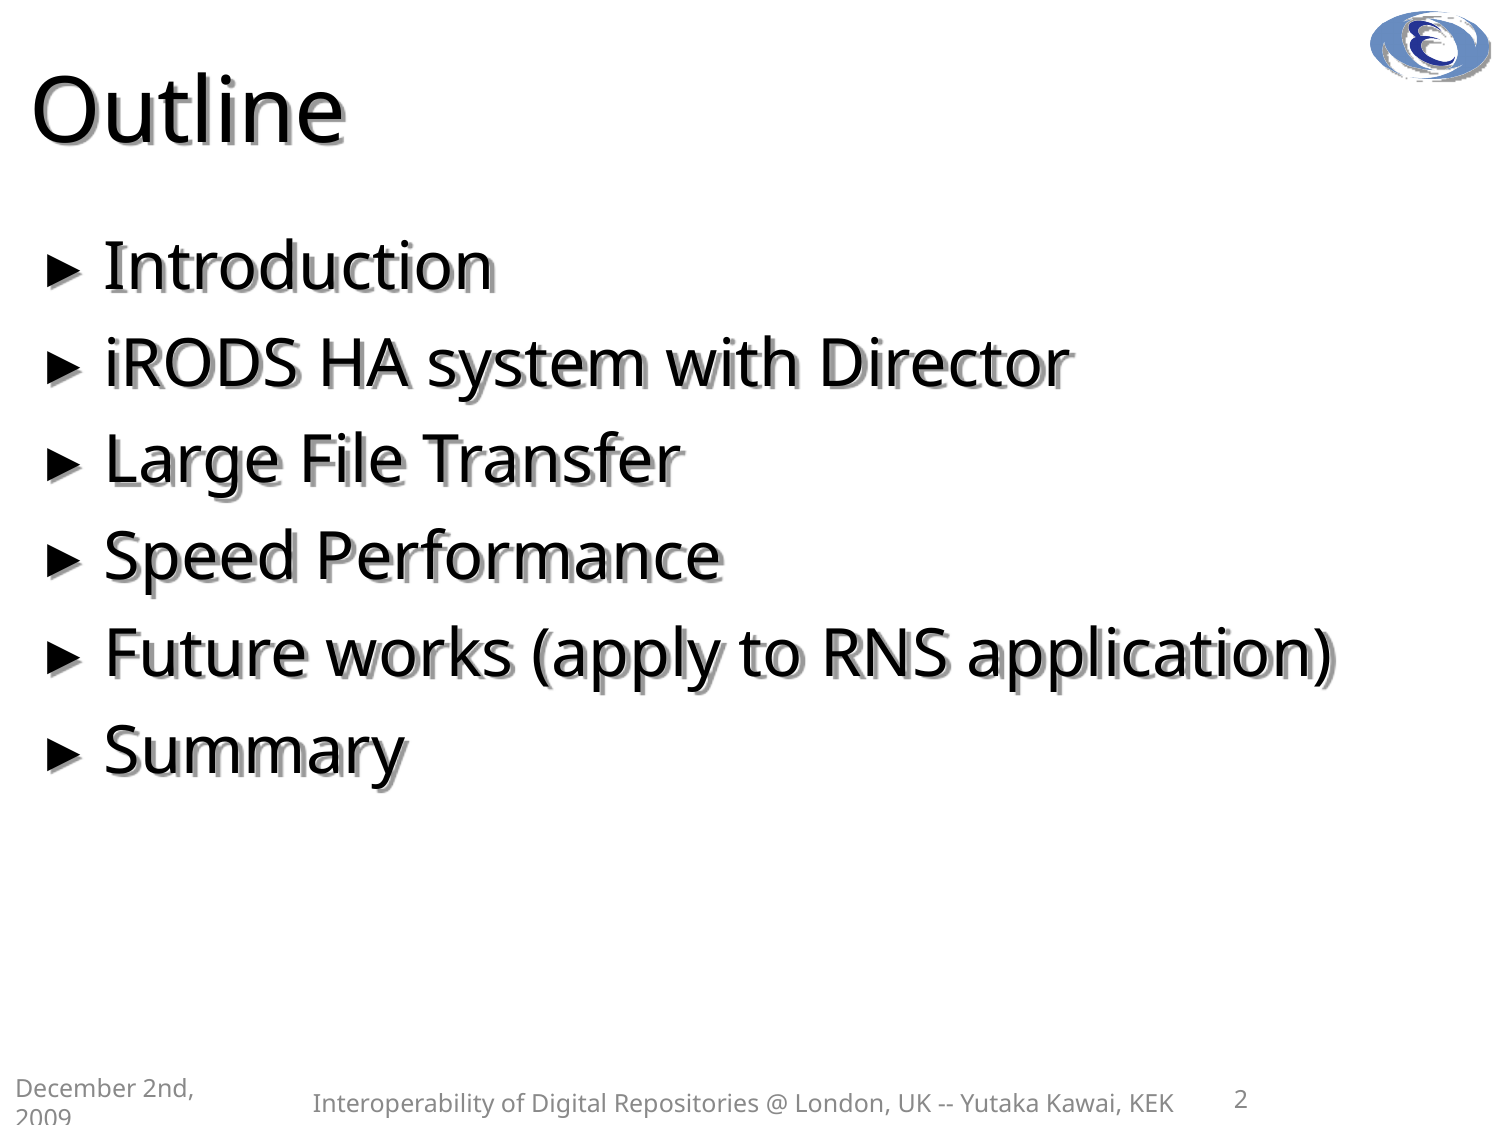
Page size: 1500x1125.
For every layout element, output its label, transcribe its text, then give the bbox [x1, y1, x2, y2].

text_box December 2nd, 2009 [0, 1065, 269, 1125]
text_box 2 [1218, 1065, 1500, 1125]
text_box Interoperability of Digital Repositories @ London, UK -- Yutaka Kawai, KEK [269, 1065, 1218, 1125]
list Introduction iRODS HA system with Director Large File Transfer Speed Performance Future works (apply to RNS application) Summary [0, 210, 1500, 1065]
title Outline [0, 0, 1500, 210]
